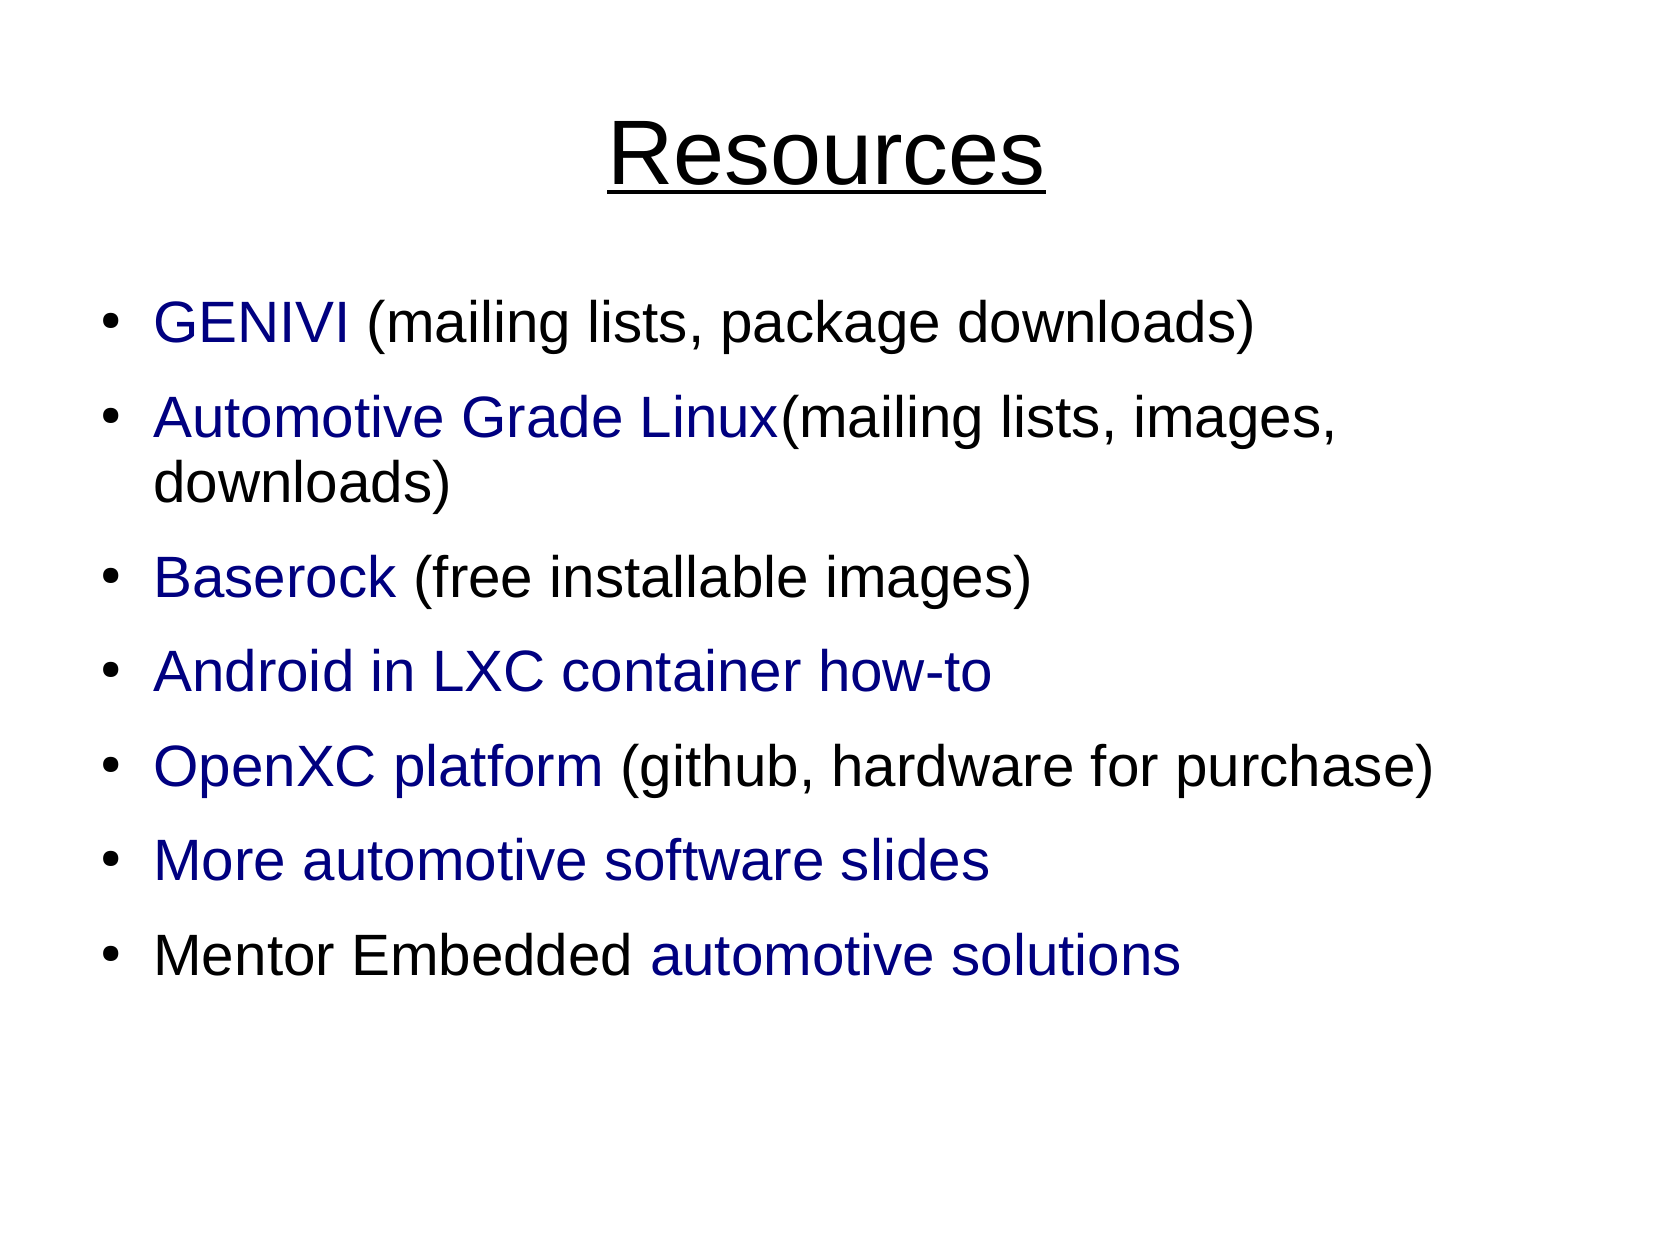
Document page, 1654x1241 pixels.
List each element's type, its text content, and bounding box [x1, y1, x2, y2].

list GENIVI (mailing lists, package downloads) Automotive Grade Linux(mailing lists, images, downloads) Baserock (free installable images) Android in LXC container how-to OpenXC platform (github, hardware for purchase) More automotive software slides Mentor Embedded automotive solutions [82, 290, 1571, 1010]
title Resources [82, 49, 1571, 257]
